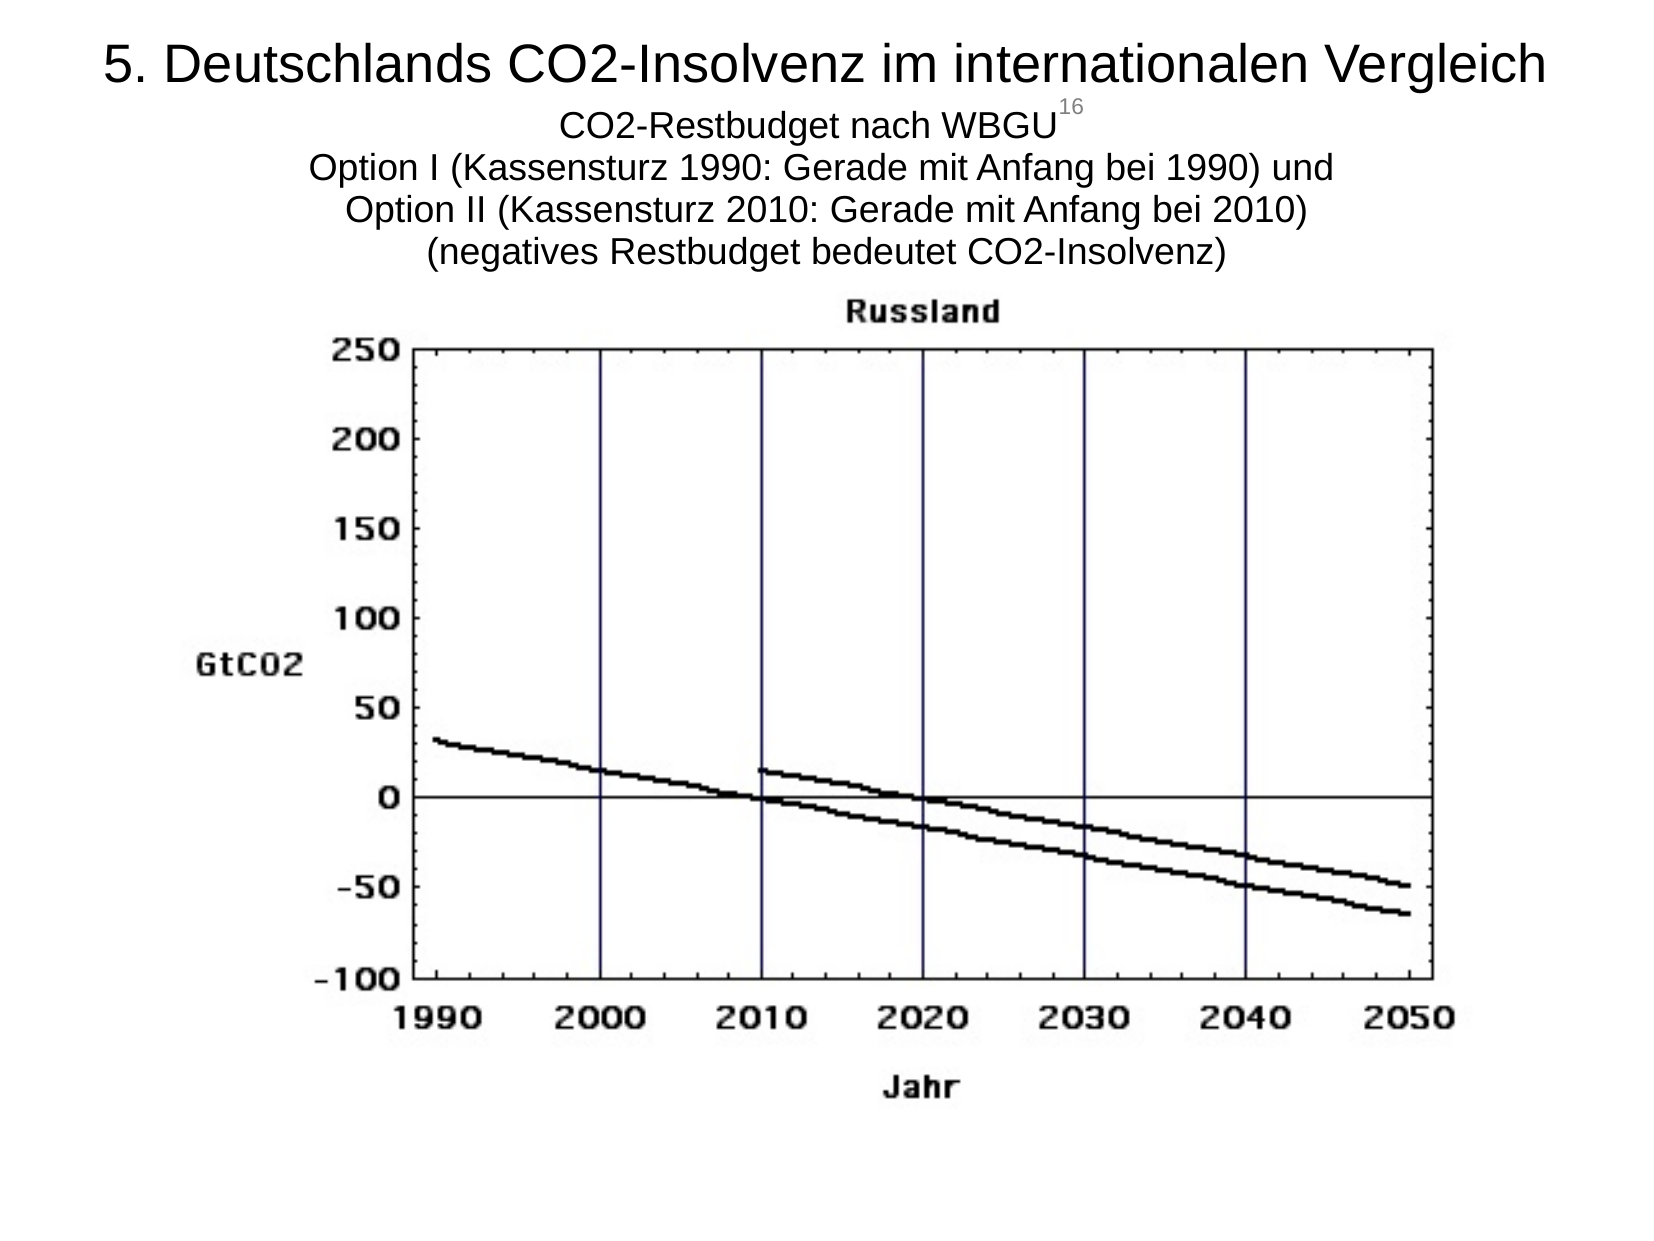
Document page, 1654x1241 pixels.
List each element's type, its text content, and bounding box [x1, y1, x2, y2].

title 5. Deutschlands CO2-Insolvenz im internationalen Vergleich CO2-Restbudget nach WBGU16 Option I (Kassensturz 1990: Gerade mit Anfang bei 1990) und Option II (Kassensturz 2010: Gerade mit Anfang bei 2010) (negatives Restbudget bedeutet CO2-Insolvenz) [82, 33, 1571, 273]
picture [162, 290, 1491, 1109]
